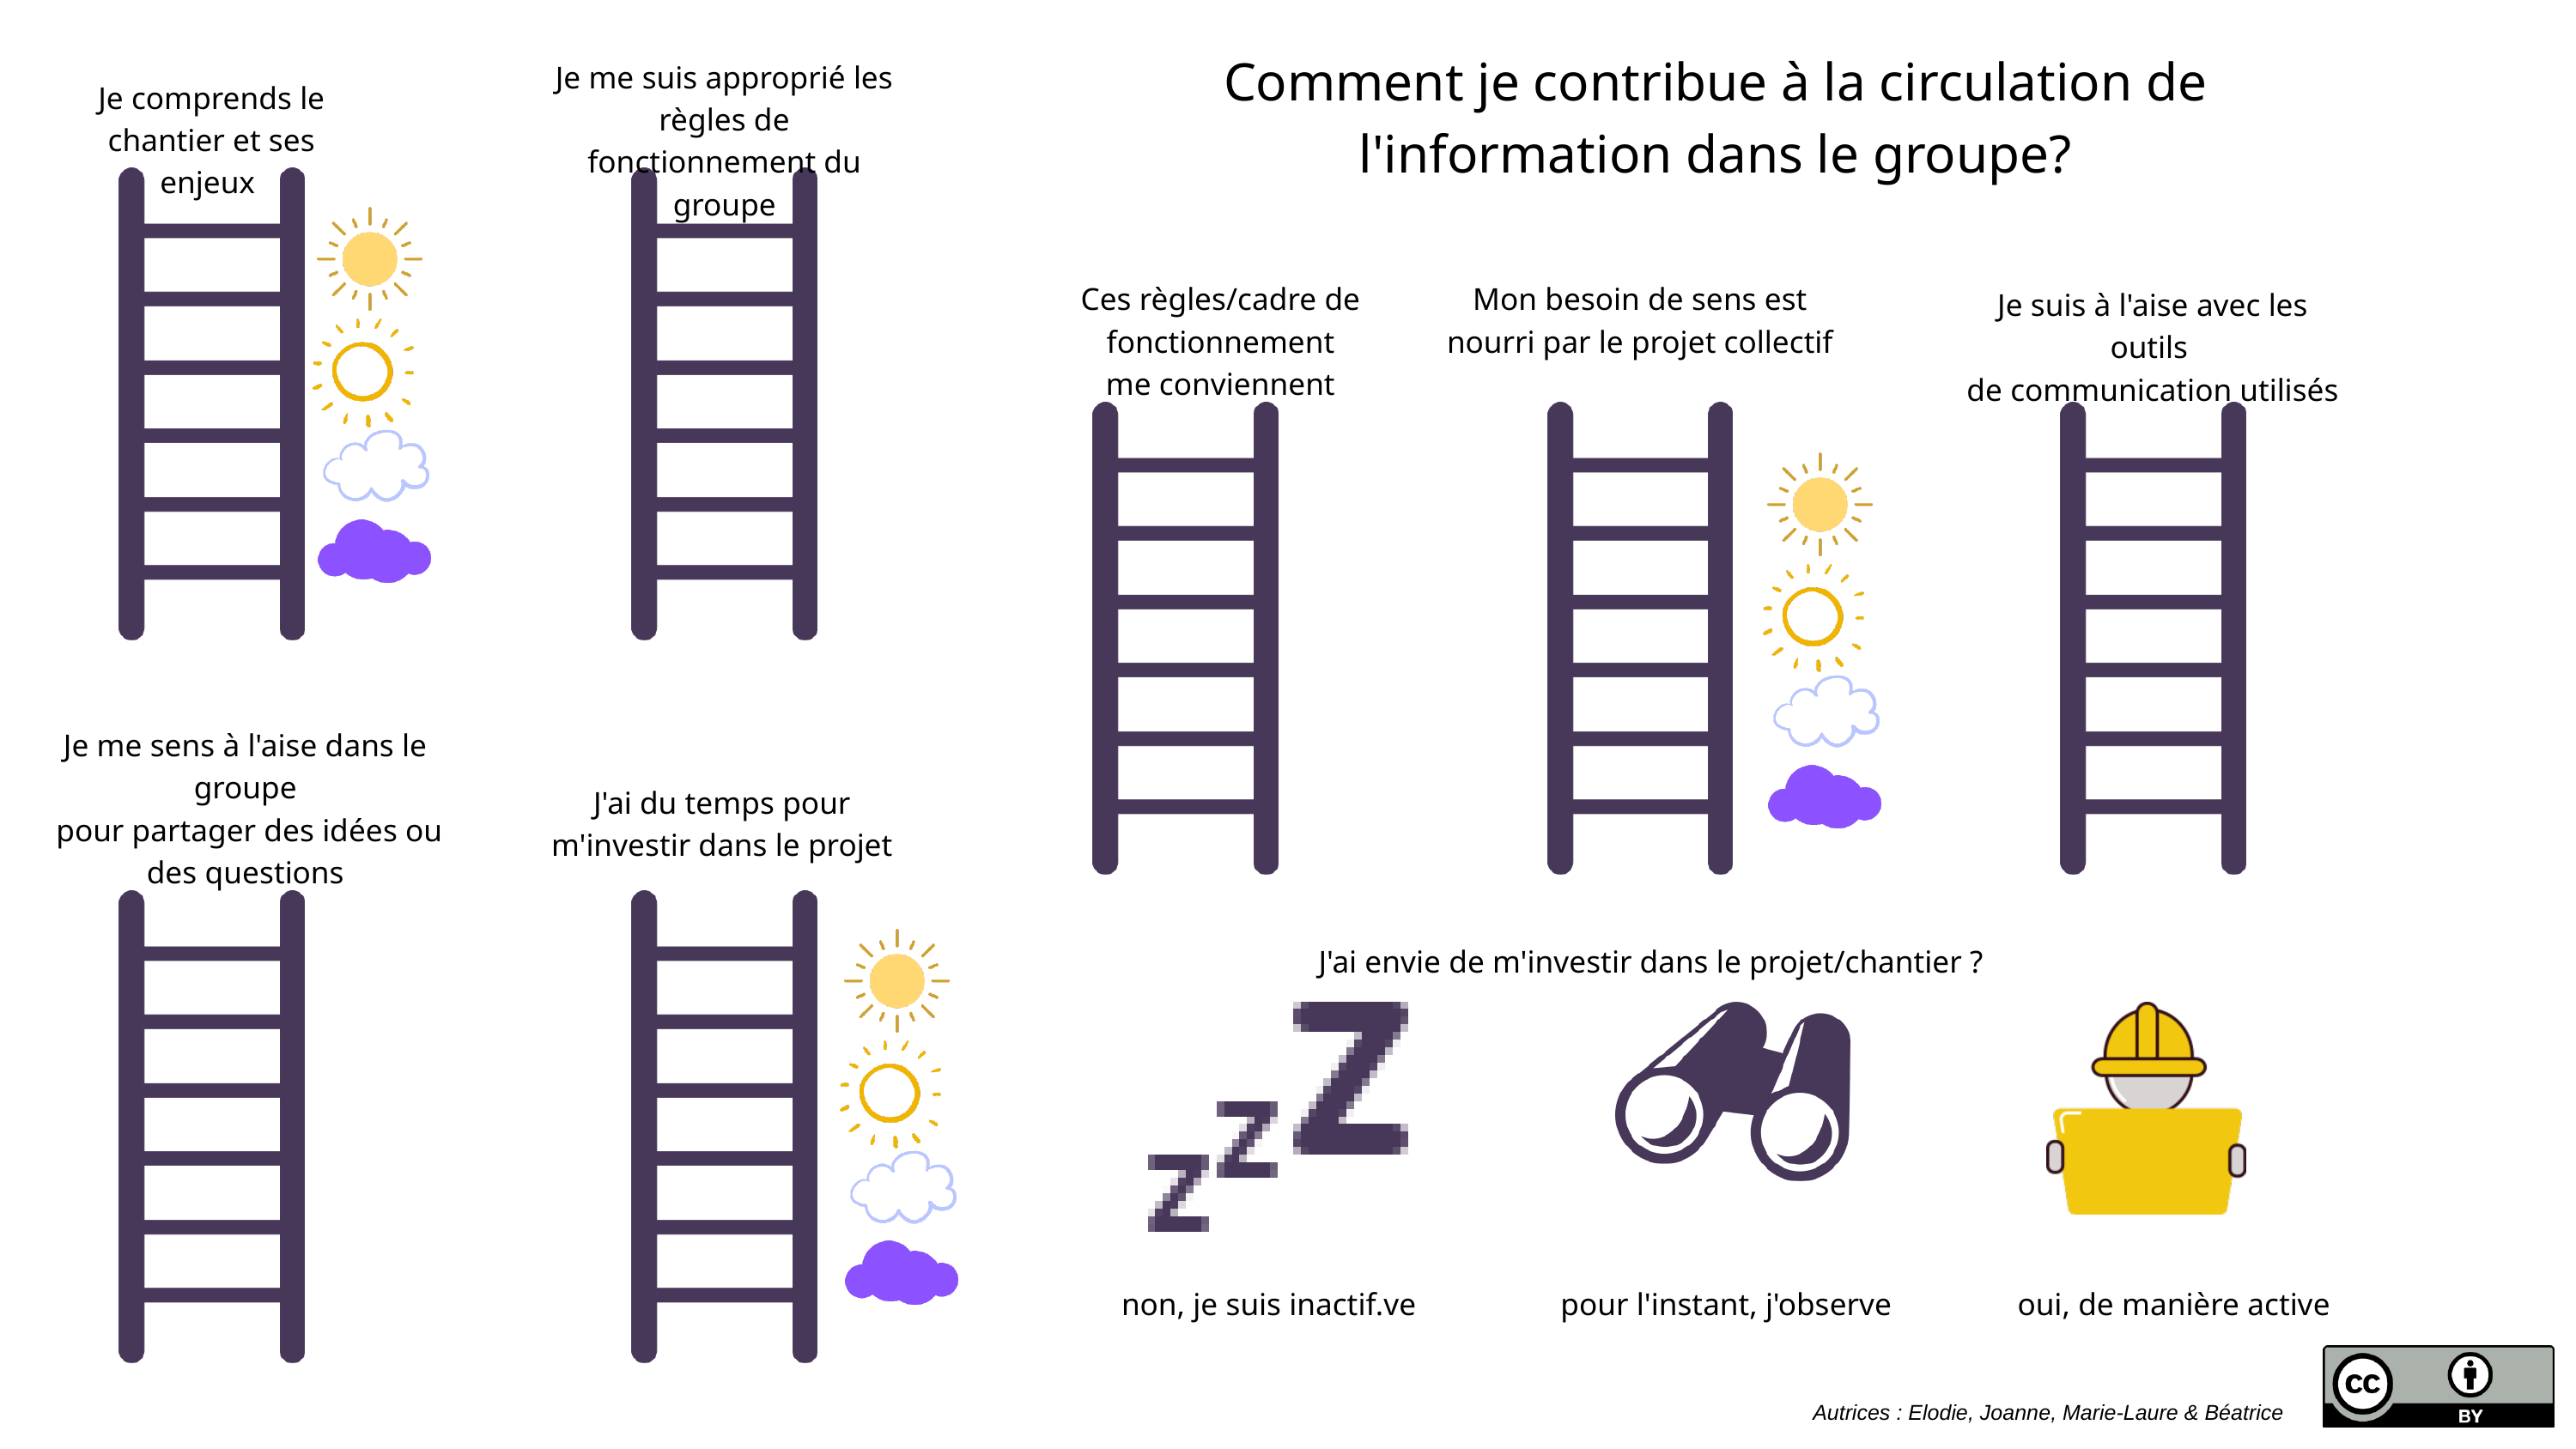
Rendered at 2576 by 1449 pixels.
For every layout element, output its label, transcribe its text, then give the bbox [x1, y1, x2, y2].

text_box non, je suis inactif.ve [1092, 1278, 1446, 1322]
text_box Je me sens à l'aise dans le groupe pour partager des idées ou des questions [28, 720, 463, 890]
picture [118, 890, 305, 1363]
picture [317, 207, 422, 311]
text_box Je comprends le chantier et ses enjeux [59, 72, 364, 200]
picture [1762, 563, 1864, 672]
picture [2323, 1345, 2555, 1428]
text_box Je suis à l'aise avec les outils de communication utilisés [1965, 280, 2342, 408]
picture [1092, 402, 1279, 875]
picture [118, 200, 305, 641]
picture [1767, 452, 1873, 556]
picture [1768, 765, 1881, 828]
text_box Ces règles/cadre de fonctionnement me conviennent [1024, 274, 1417, 402]
text_box Je me suis approprié les règles de fonctionnement du groupe [550, 52, 899, 222]
text_box pour l'instant, j'observe [1532, 1278, 1921, 1322]
picture [312, 318, 414, 427]
text_box Autrices : Elodie, Joanne, Marie-Laure & Béatrice [1800, 1394, 2308, 1431]
text_box oui, de manière active [1990, 1278, 2358, 1322]
picture [1547, 402, 1733, 875]
picture [839, 1040, 941, 1149]
picture [318, 519, 431, 583]
text_box J'ai du temps pour m'investir dans le projet [550, 778, 902, 864]
picture [2060, 408, 2246, 875]
picture [845, 1240, 958, 1305]
text_box Comment je contribue à la circulation de l'information dans le groupe? [1073, 39, 2359, 184]
text_box Mon besoin de sens est nourri par le projet collectif [1434, 274, 1846, 360]
picture [844, 929, 950, 1033]
picture [631, 890, 817, 1363]
text_box J'ai envie de m'investir dans le projet/chantier ? [1242, 936, 2061, 979]
picture [2046, 1002, 2246, 1215]
picture [631, 222, 817, 641]
picture [1148, 1002, 1408, 1232]
picture [1768, 674, 1881, 749]
picture [845, 1150, 958, 1226]
picture [318, 428, 431, 504]
picture [1615, 1002, 1850, 1181]
